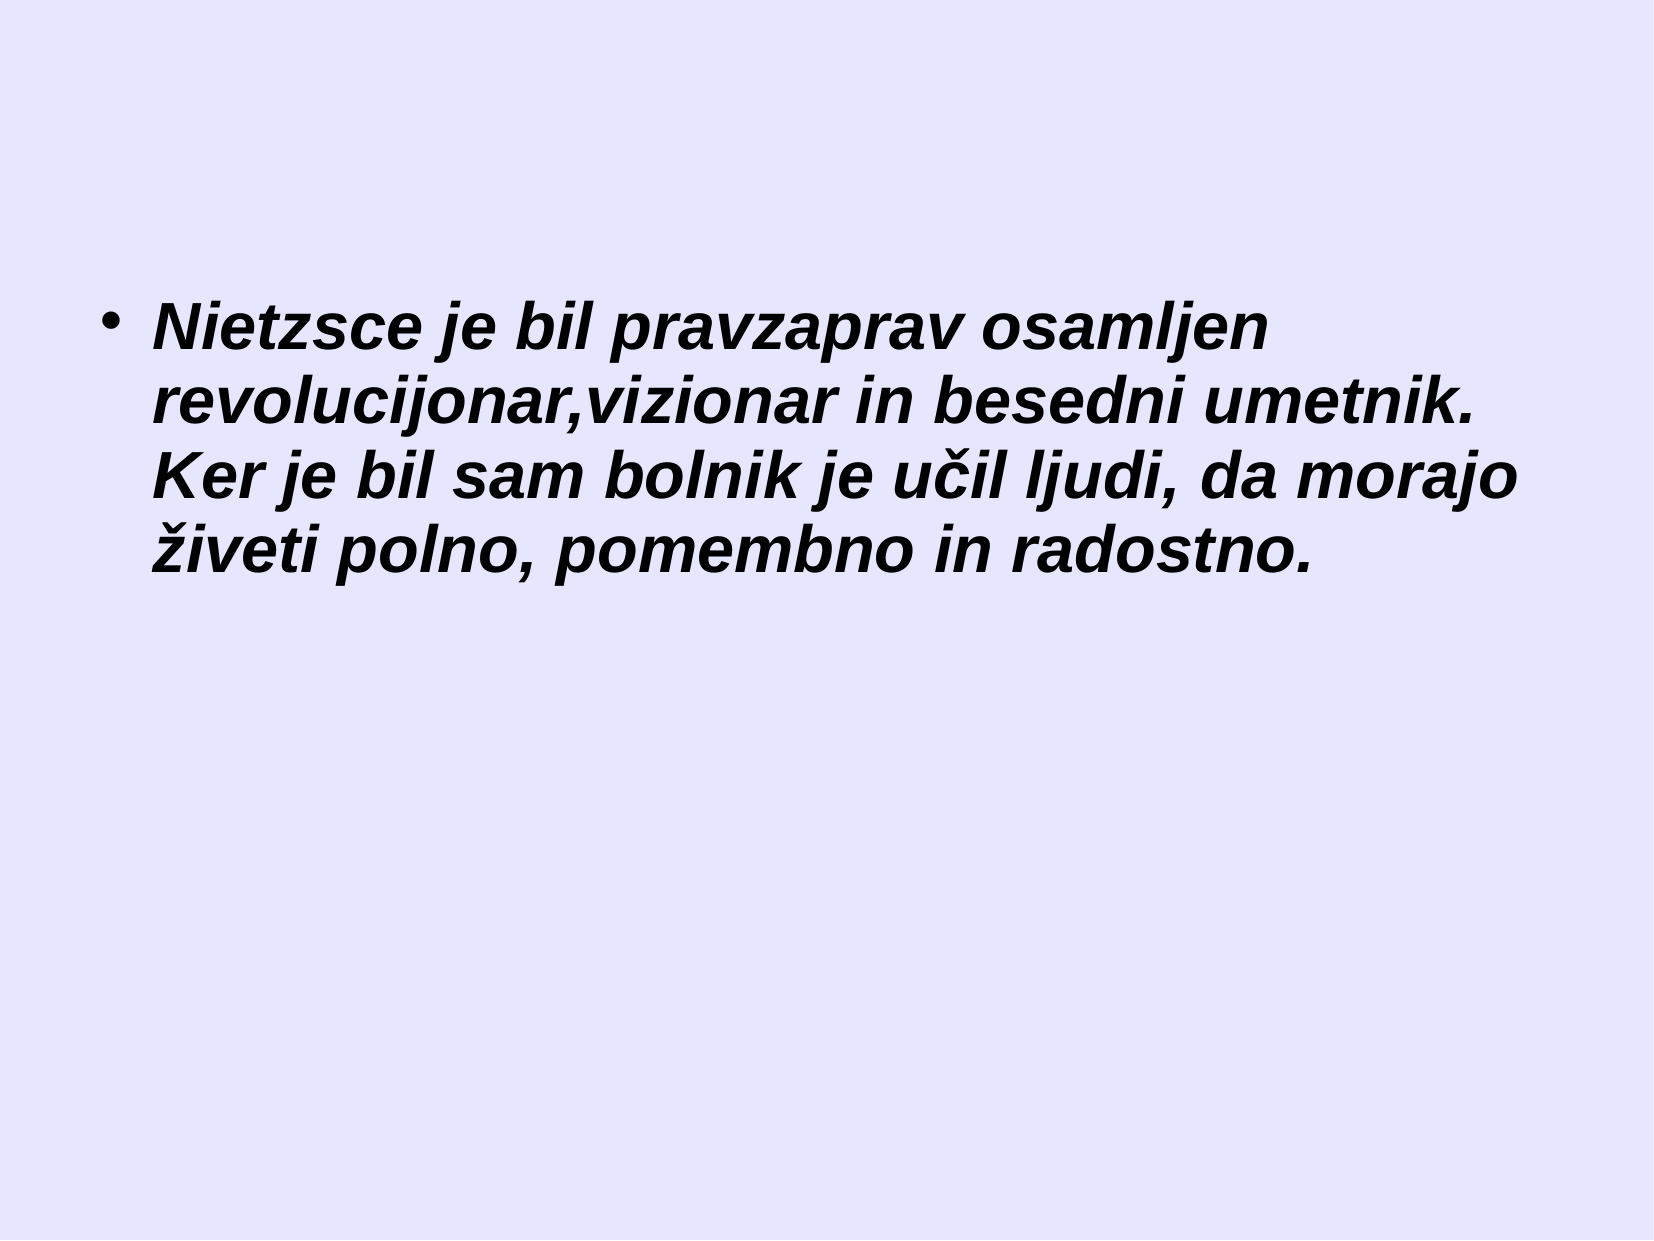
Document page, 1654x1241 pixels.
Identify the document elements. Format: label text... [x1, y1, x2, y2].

list Nietzsce je bil pravzaprav osamljen revolucijonar,vizionar in besedni umetnik. Ker je bil sam bolnik je učil ljudi, da morajo živeti polno, pomembno in radostno. [82, 290, 1570, 1094]
